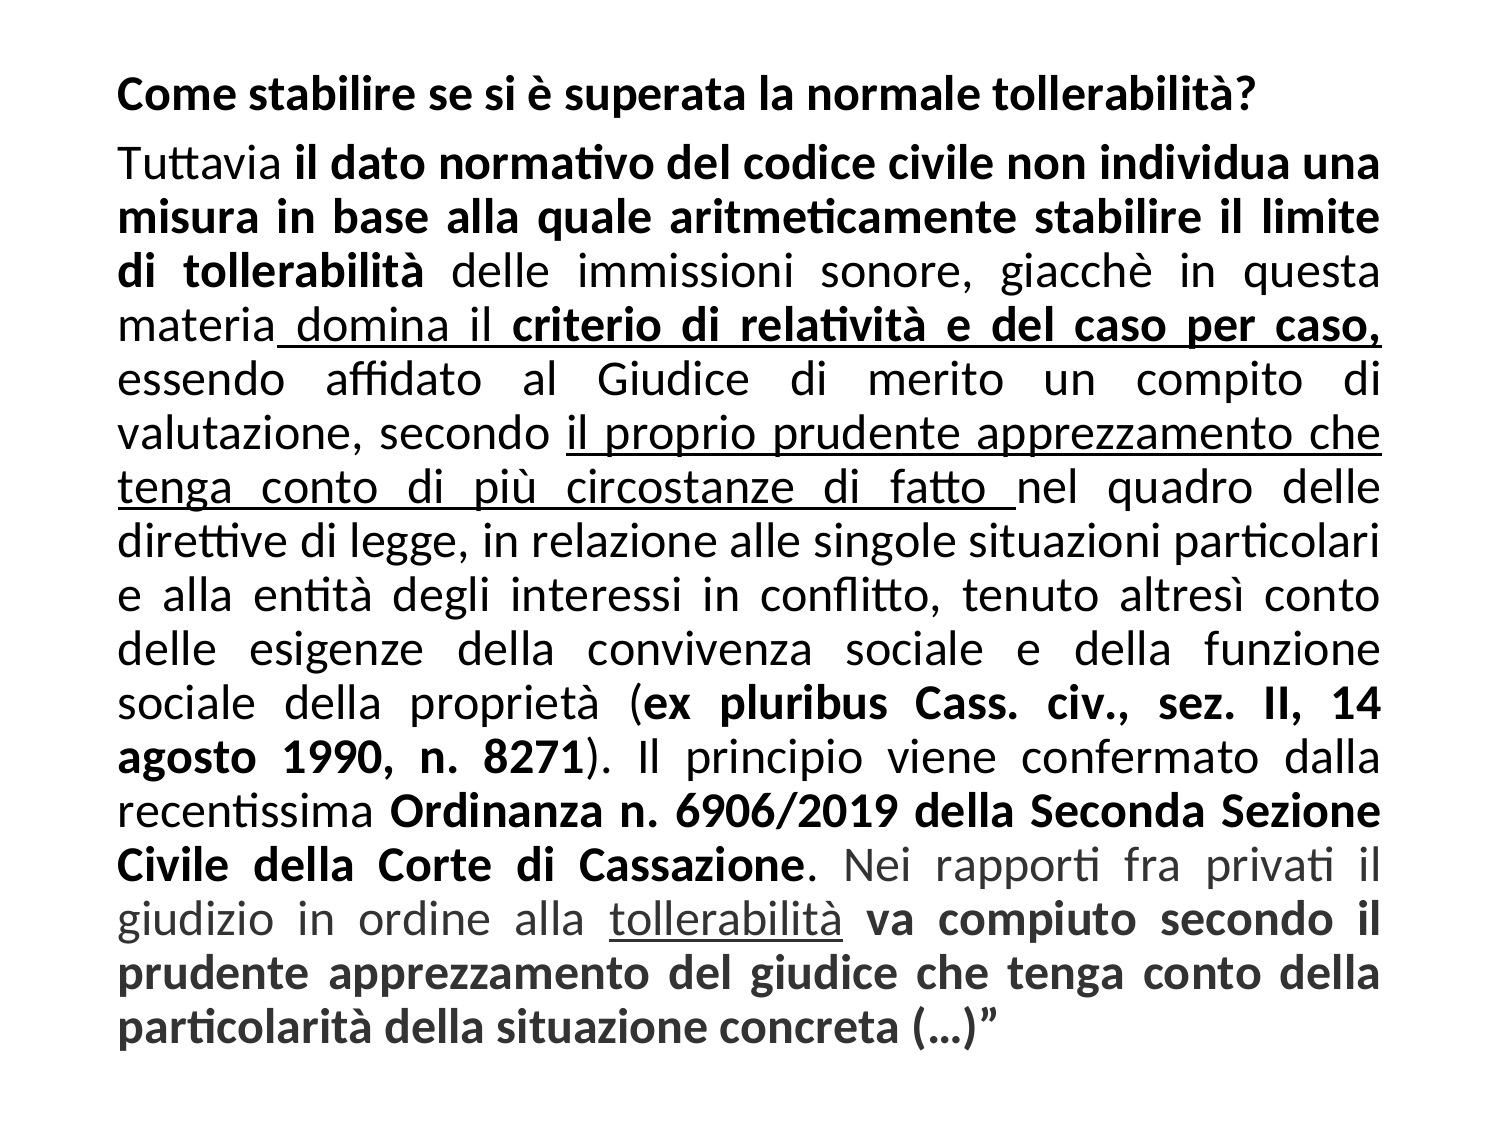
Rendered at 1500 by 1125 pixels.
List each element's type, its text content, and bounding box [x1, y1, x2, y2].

list Come stabilire se si è superata la normale tollerabilità? Tuttavia il dato normativo del codice civile non individua una misura in base alla quale aritmeticamente stabilire il limite di tollerabilità delle immissioni sonore, giacchè in questa materia domina il criterio di relatività e del caso per caso, essendo affidato al Giudice di merito un compito di valutazione, secondo il proprio prudente apprezzamento che tenga conto di più circostanze di fatto nel quadro delle direttive di legge, in relazione alle singole situazioni particolari e alla entità degli interessi in conflitto, tenuto altresì conto delle esigenze della convivenza sociale e della funzione sociale della proprietà (ex pluribus Cass. civ., sez. II, 14 agosto 1990, n. 8271). Il principio viene confermato dalla recentissima Ordinanza n. 6906/2019 della Seconda Sezione Civile della Corte di Cassazione. Nei rapporti fra privati il giudizio in ordine alla tollerabilità va compiuto secondo il prudente apprezzamento del giudice che tenga conto della particolarità della situazione concreta (…)” [103, 59, 1397, 1062]
